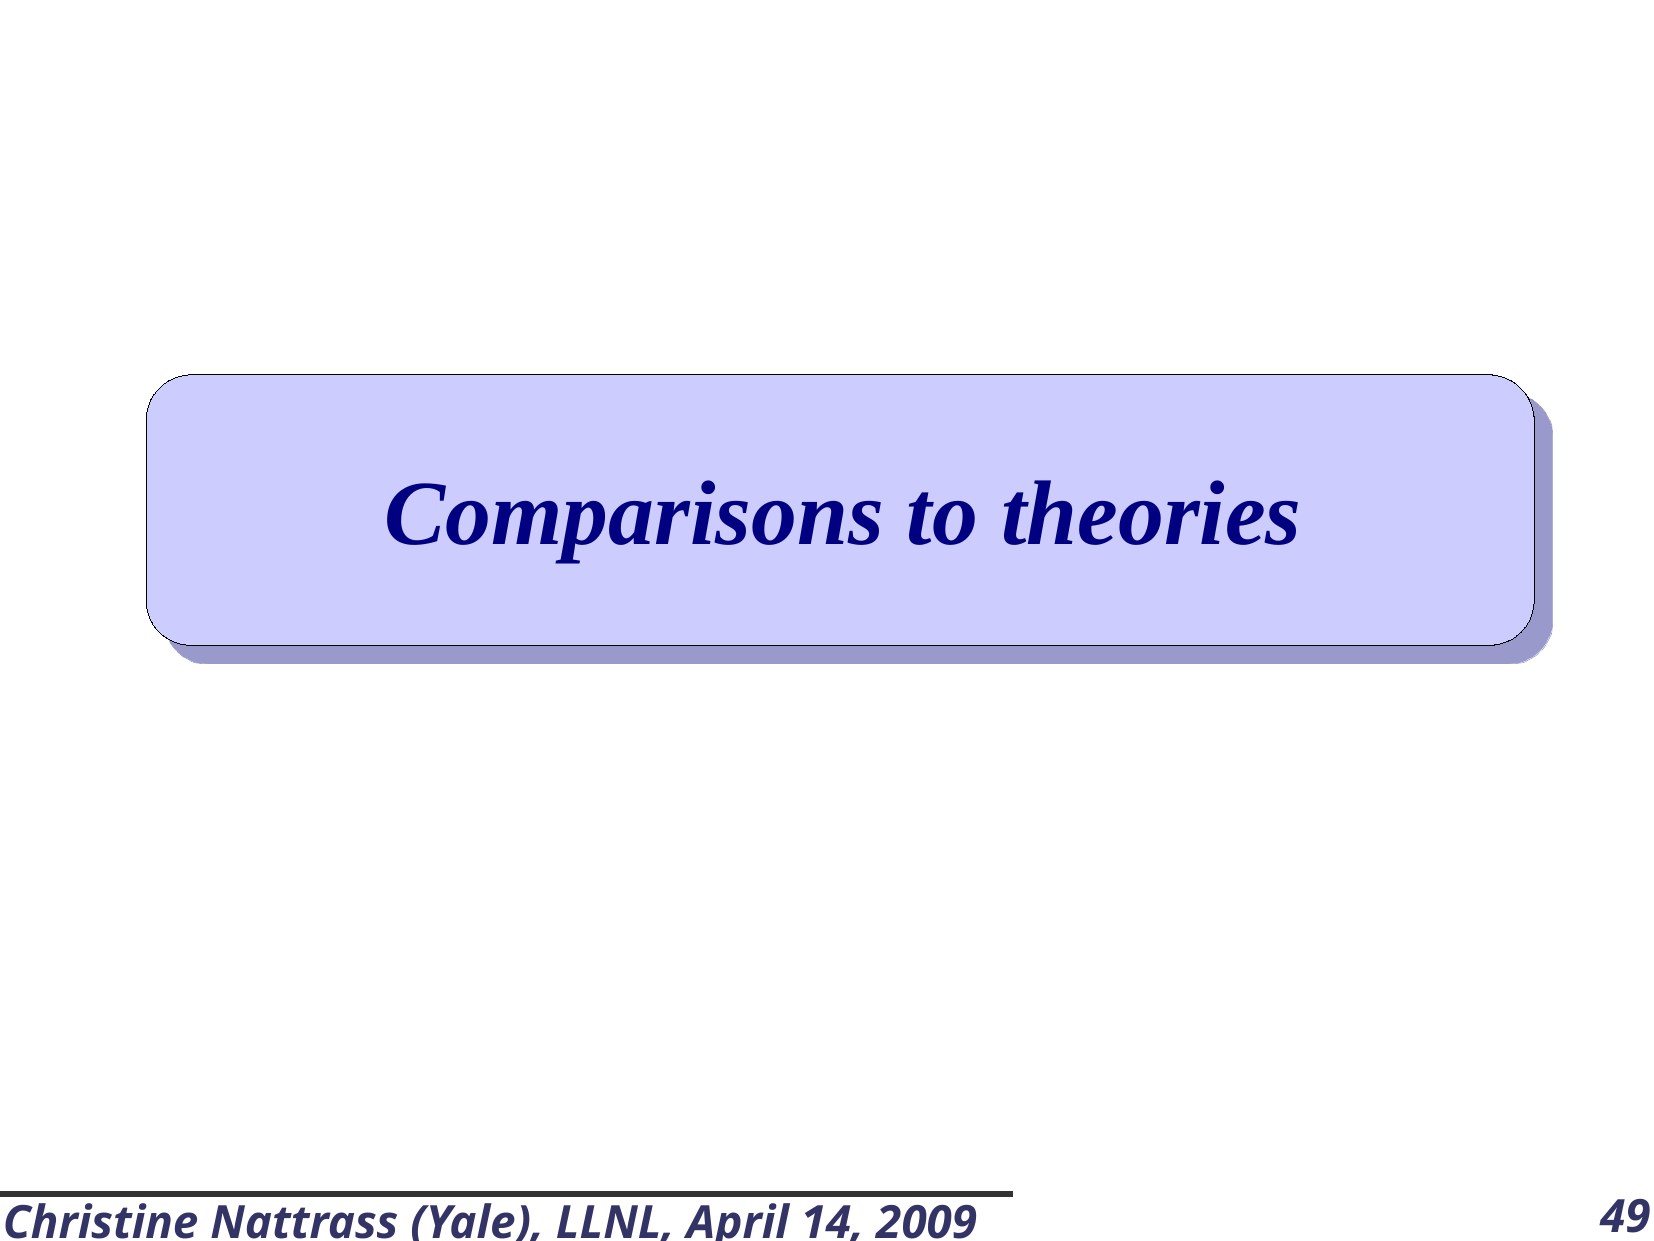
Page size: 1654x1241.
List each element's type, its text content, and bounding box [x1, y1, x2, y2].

title Comparisons to theories [152, 373, 1536, 653]
text_box [146, 397, 152, 623]
